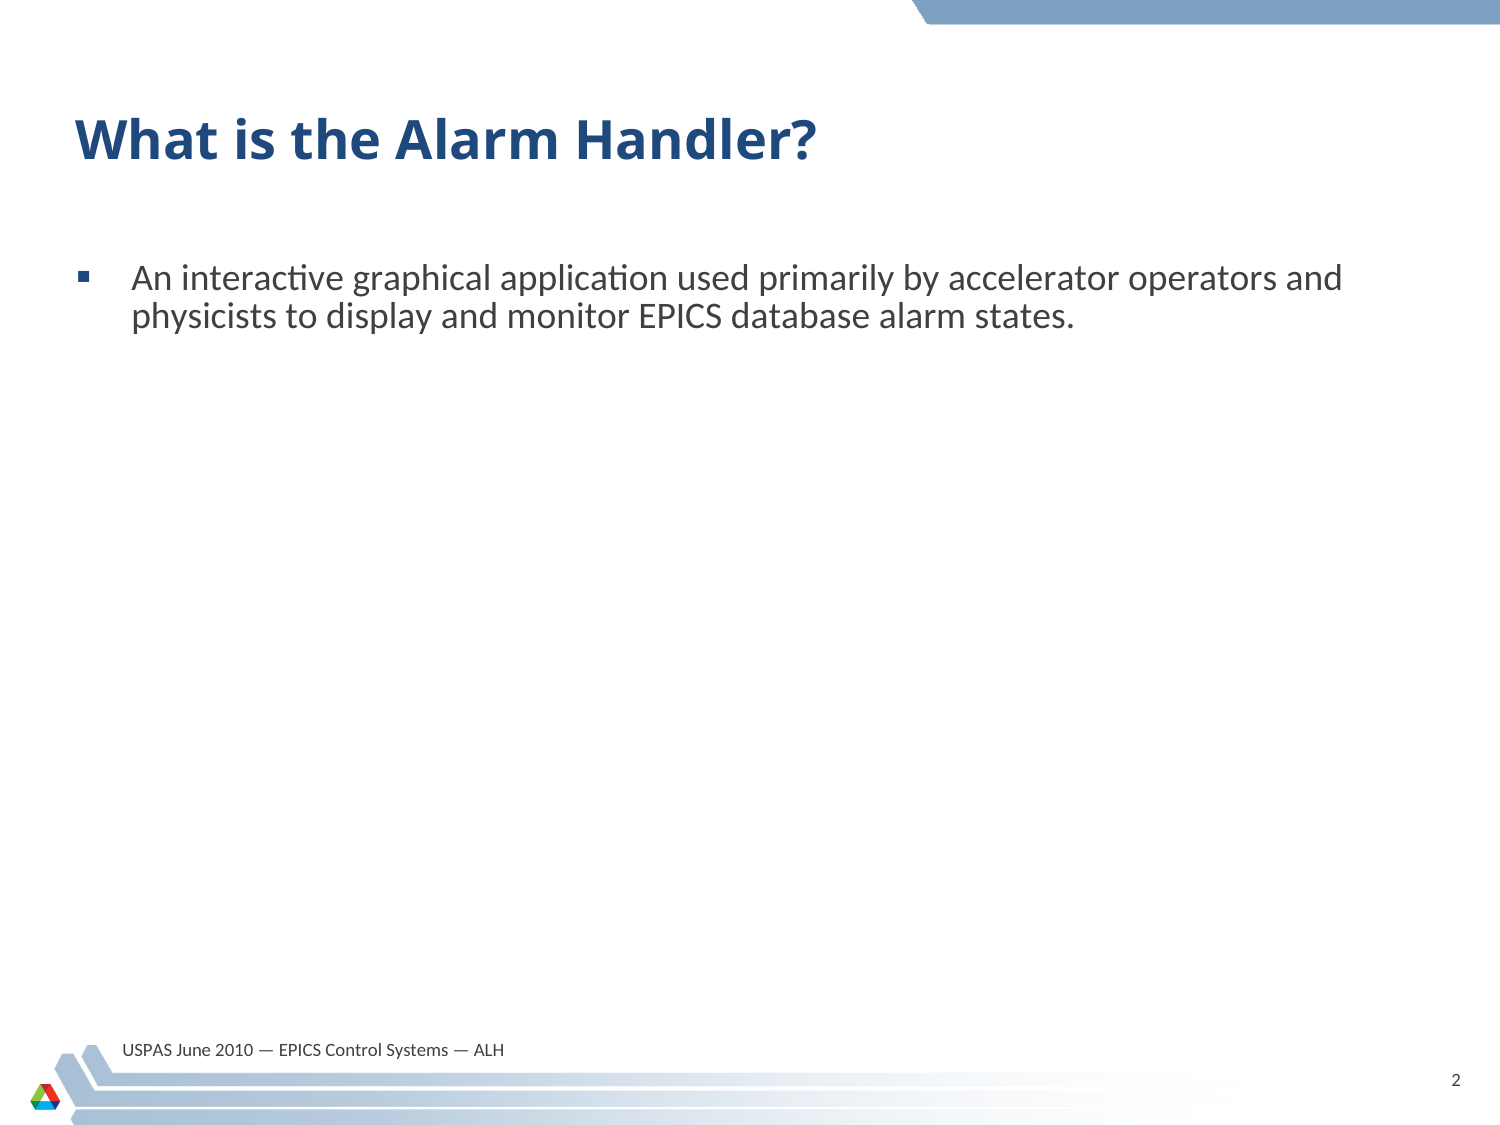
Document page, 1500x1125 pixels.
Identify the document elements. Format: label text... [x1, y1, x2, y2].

picture [0, 0, 1500, 26]
picture [0, 1037, 1500, 1125]
title What is the Alarm Handler? [75, 45, 1426, 233]
list An interactive graphical application used primarily by accelerator operators and physicists to display and monitor EPICS database alarm states. [75, 262, 1426, 1006]
